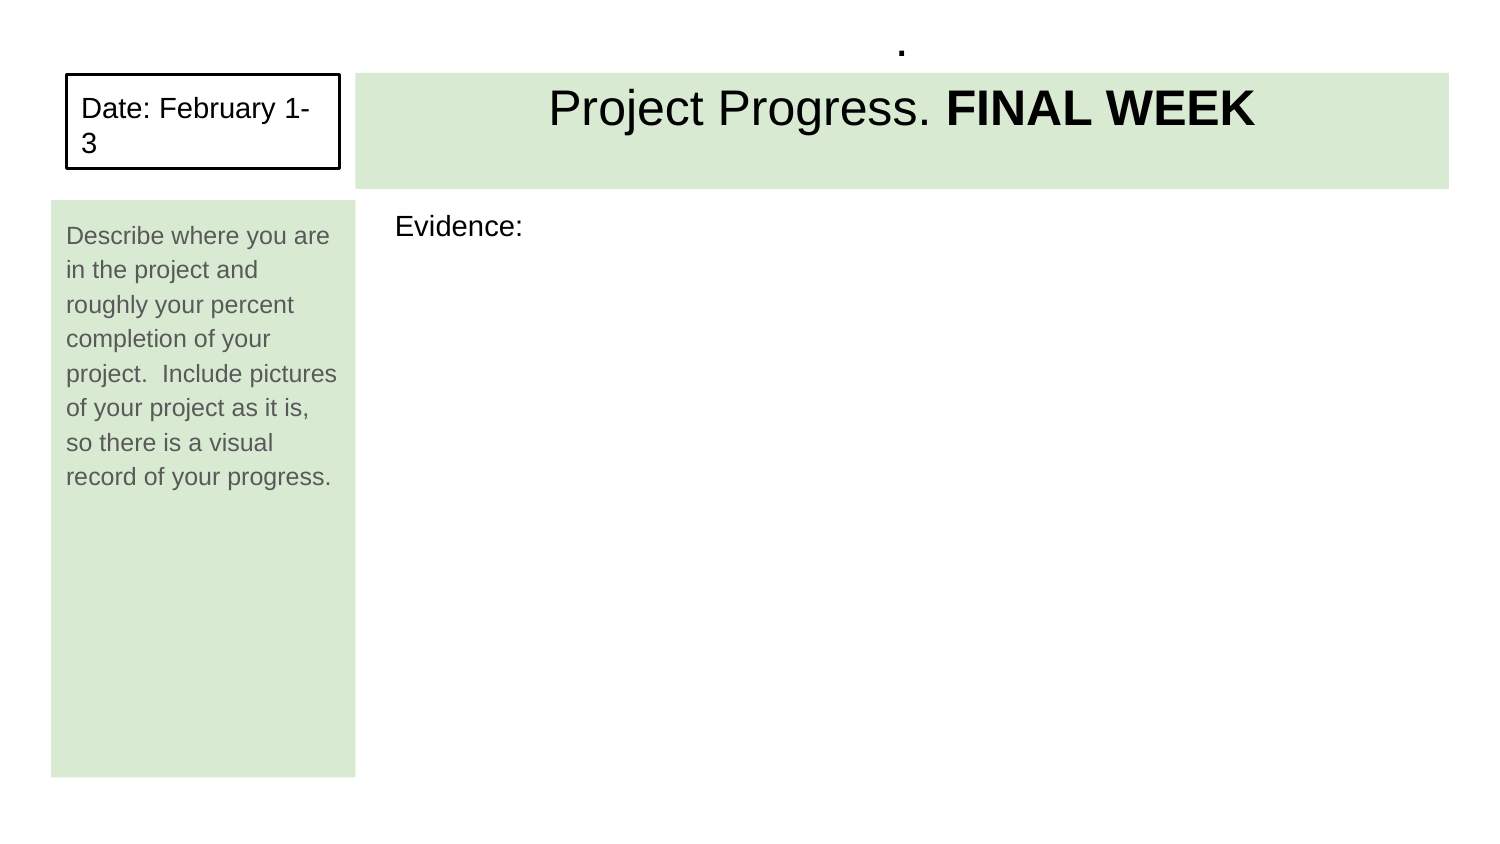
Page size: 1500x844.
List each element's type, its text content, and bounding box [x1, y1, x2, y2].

title . Project Progress. FINAL WEEK [355, 72, 1449, 189]
list Describe where you are in the project and roughly your percent completion of your project. Include pictures of your project as it is, so there is a visual record of your progress. [51, 200, 356, 778]
text_box Evidence: [379, 191, 1449, 781]
text_box Date: February 1-3 [66, 74, 340, 169]
